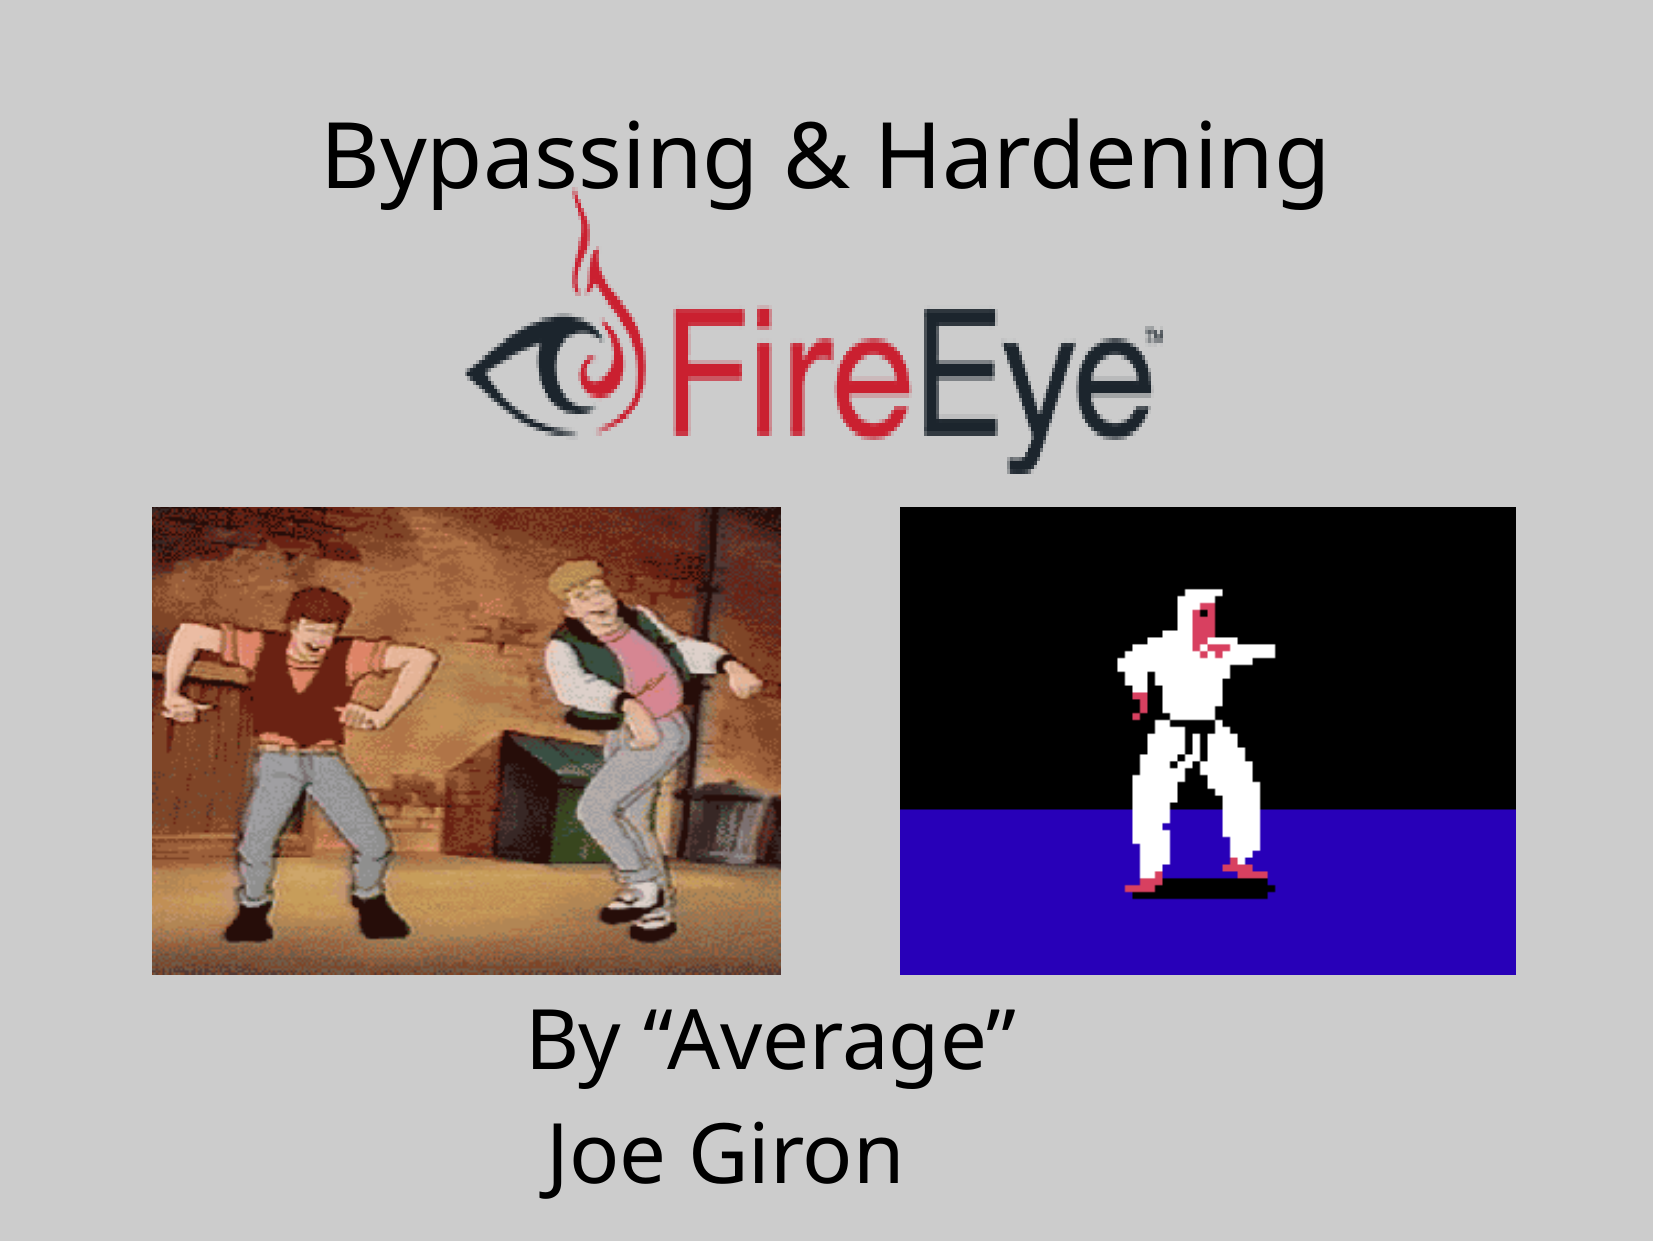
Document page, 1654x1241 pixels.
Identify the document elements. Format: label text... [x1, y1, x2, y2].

picture [465, 187, 1163, 474]
picture [152, 507, 781, 976]
title By “Average” Joe Giron [525, 960, 1156, 1229]
picture [900, 507, 1516, 976]
title Bypassing & Hardening [82, 49, 1571, 257]
